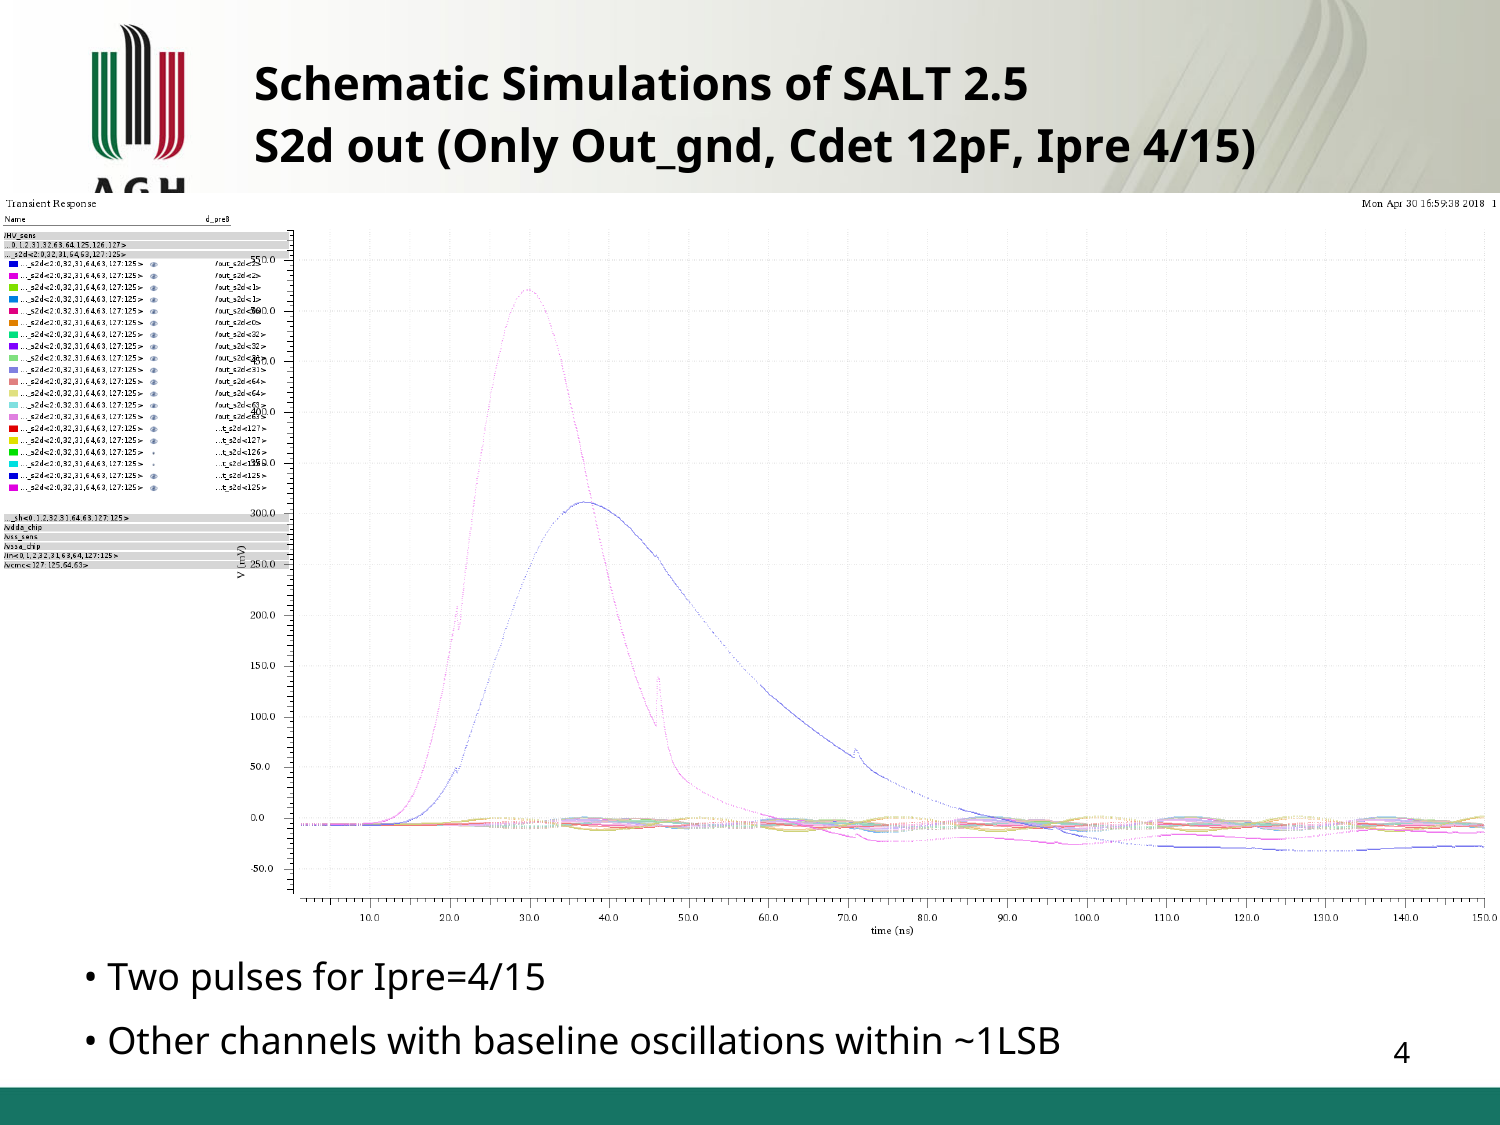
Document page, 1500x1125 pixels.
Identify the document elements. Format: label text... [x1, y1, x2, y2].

title Schematic Simulations of SALT 2.5 S2d out (Only Out_gnd, Cdet 12pF, Ipre 4/15) [254, 36, 1489, 192]
picture [0, 0, 1500, 1125]
list Two pulses for Ipre=4/15 Other channels with baseline oscillations within ~1LSB [23, 950, 1465, 1081]
